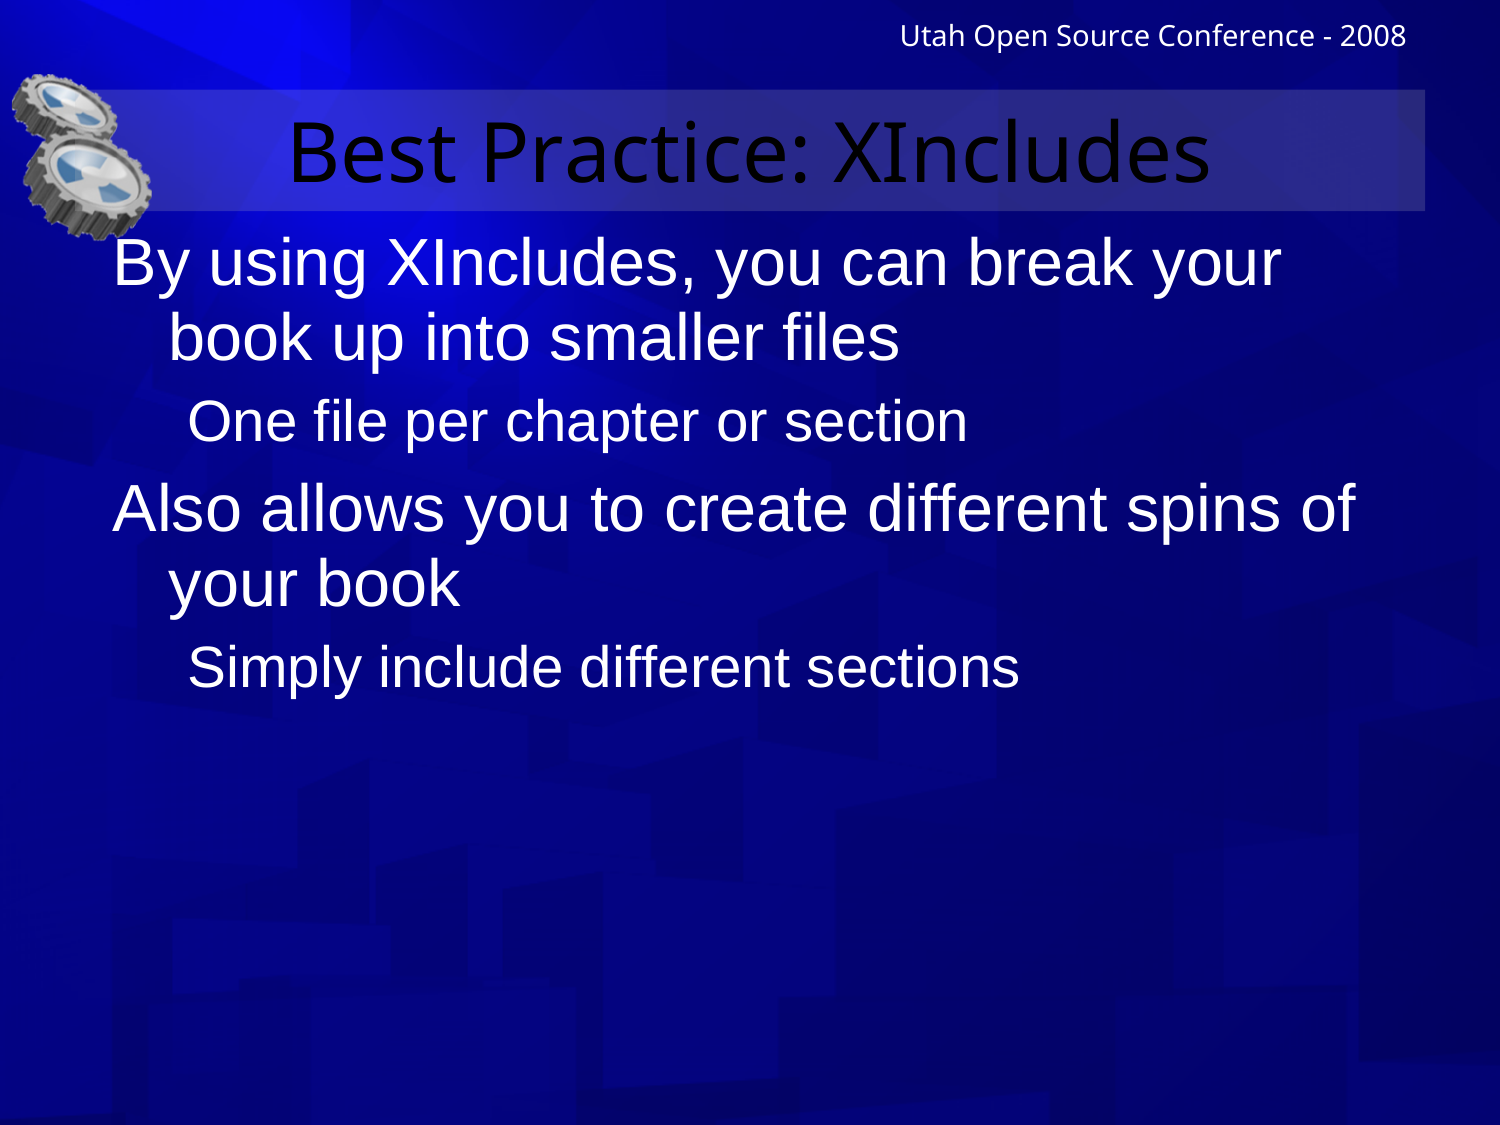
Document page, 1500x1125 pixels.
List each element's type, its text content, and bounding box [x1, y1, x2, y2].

title Best Practice: XIncludes [75, 96, 1426, 204]
list By using XIncludes, you can break your book up into smaller files One file per chapter or section Also allows you to create different spins of your book Simply include different sections [112, 224, 1388, 998]
picture [0, 0, 1500, 1125]
